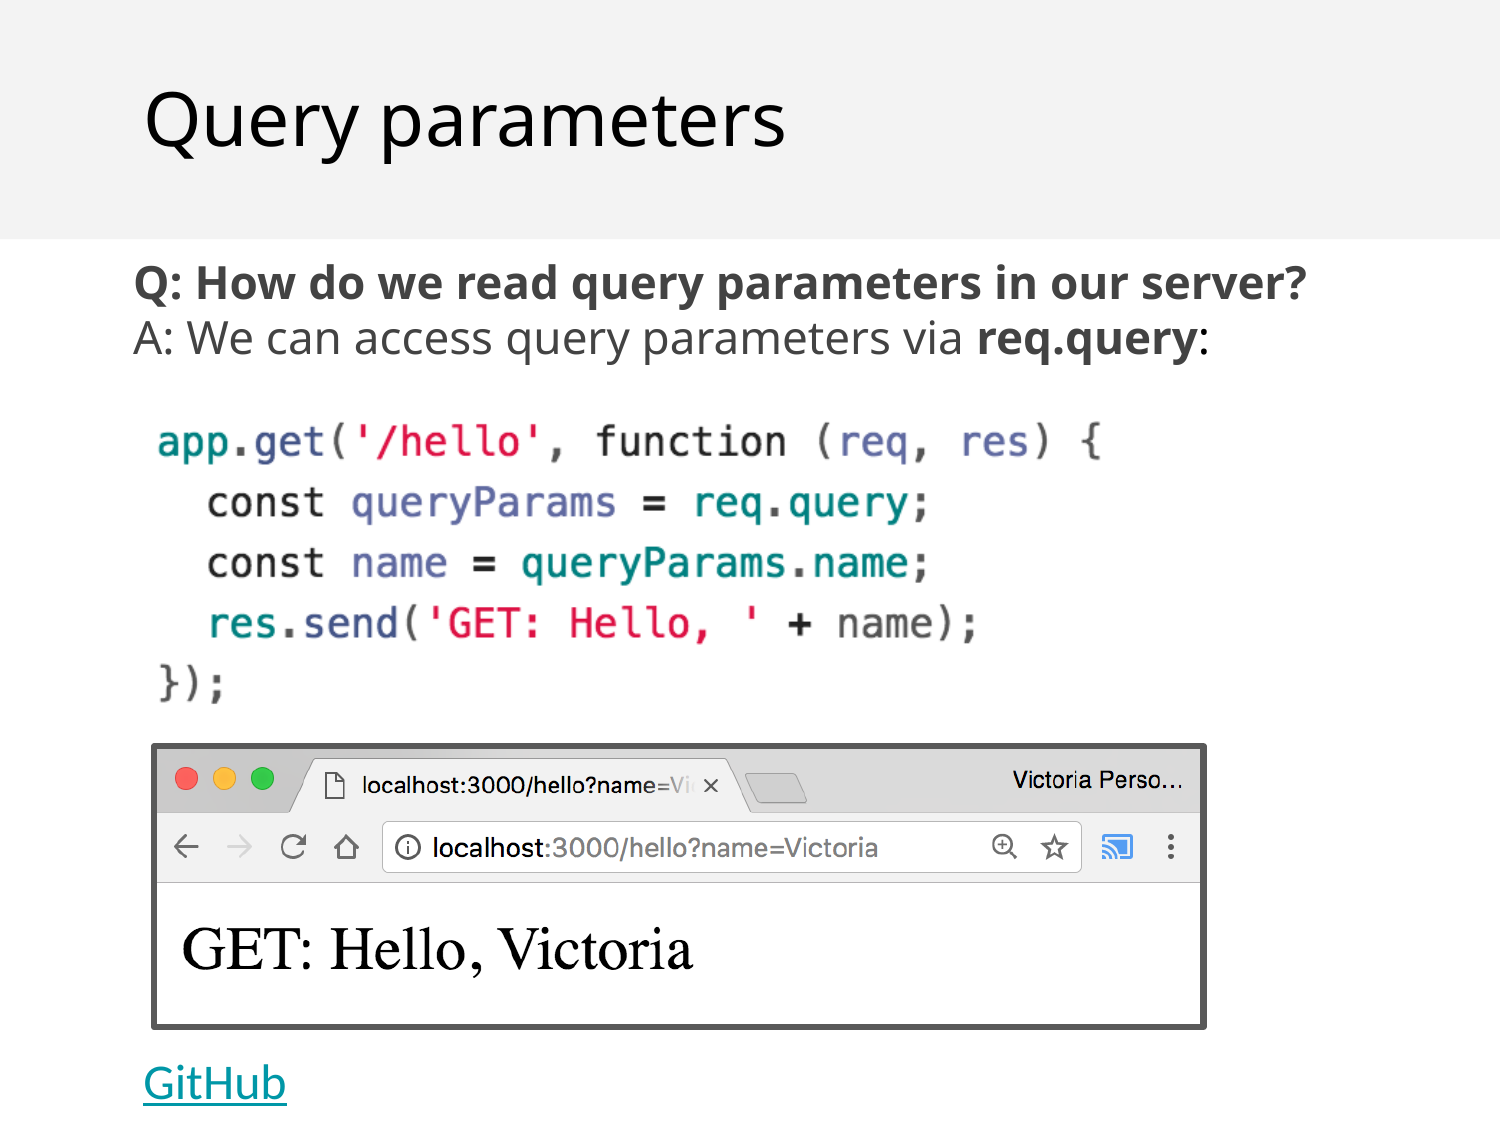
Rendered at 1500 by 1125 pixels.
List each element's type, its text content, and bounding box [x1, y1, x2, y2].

picture [128, 407, 1142, 731]
text_box GitHub [128, 1034, 1332, 1125]
title Query parameters [128, 56, 1372, 183]
list Q: How do we read query parameters in our server? A: We can access query parameters via req.query: [118, 230, 1362, 508]
picture [157, 749, 1201, 1025]
